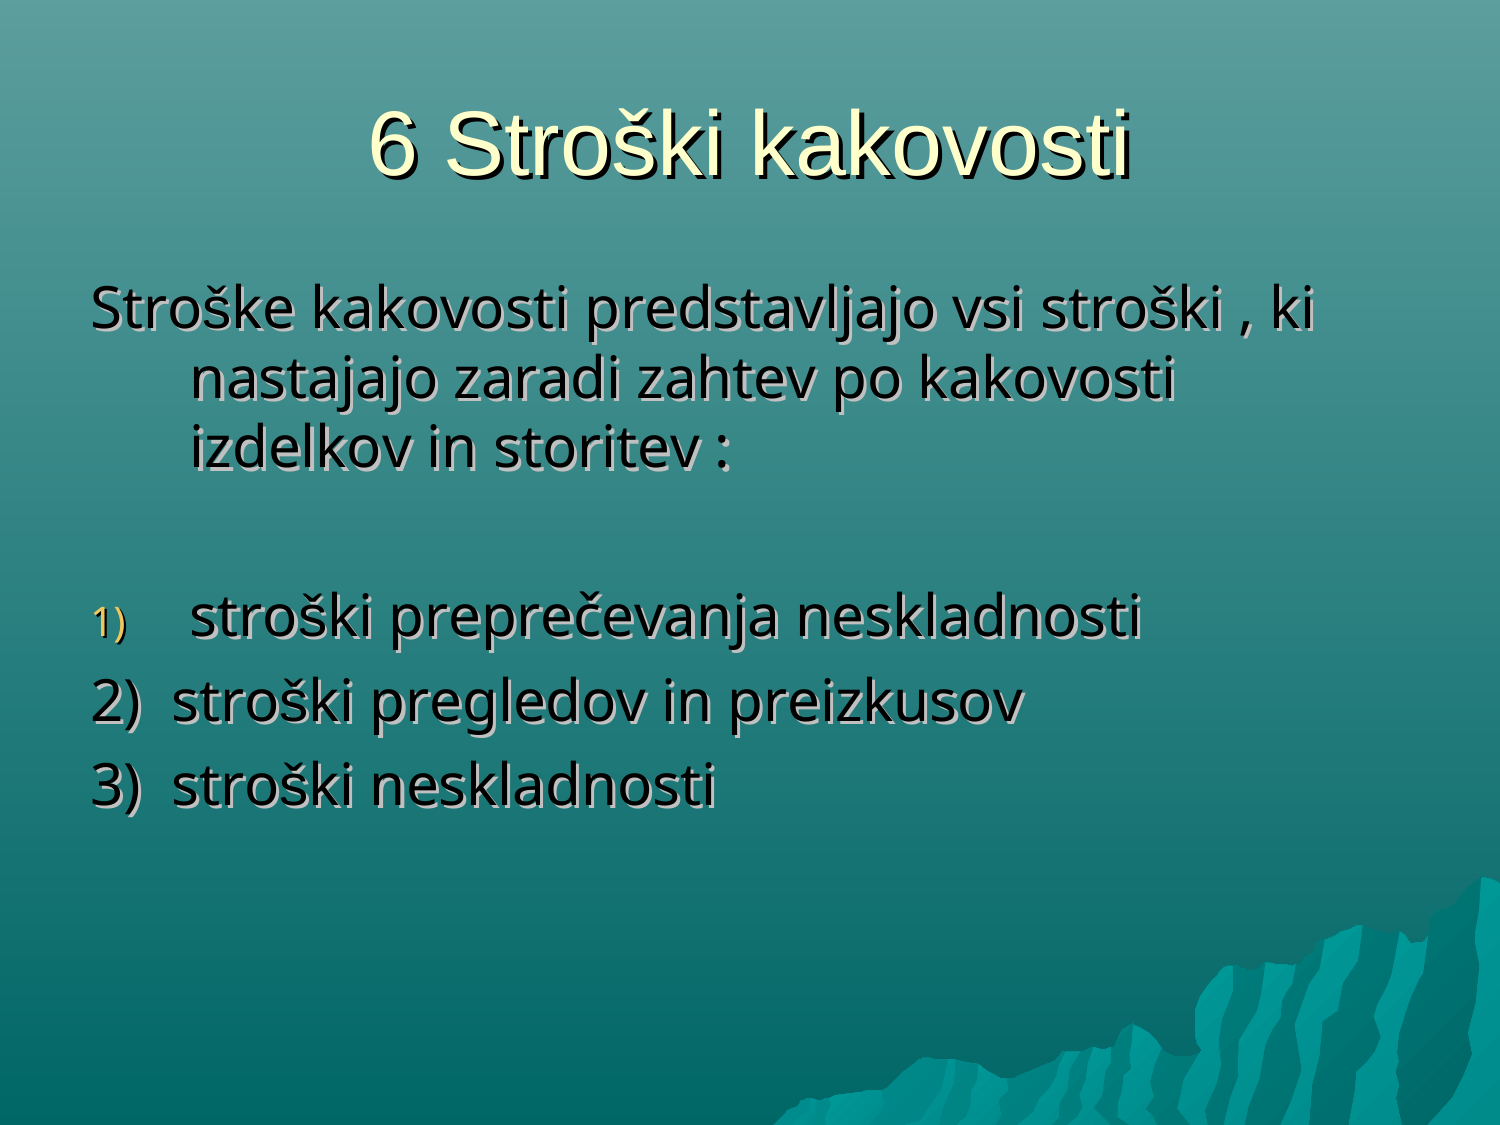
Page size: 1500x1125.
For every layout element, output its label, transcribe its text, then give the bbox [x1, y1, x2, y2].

list Stroške kakovosti predstavljajo vsi stroški , ki nastajajo zaradi zahtev po kakovosti izdelkov in storitev : stroški preprečevanja neskladnosti 2) stroški pregledov in preizkusov 3) stroški neskladnosti [75, 262, 1426, 1006]
title 6 Stroški kakovosti [75, 45, 1426, 233]
